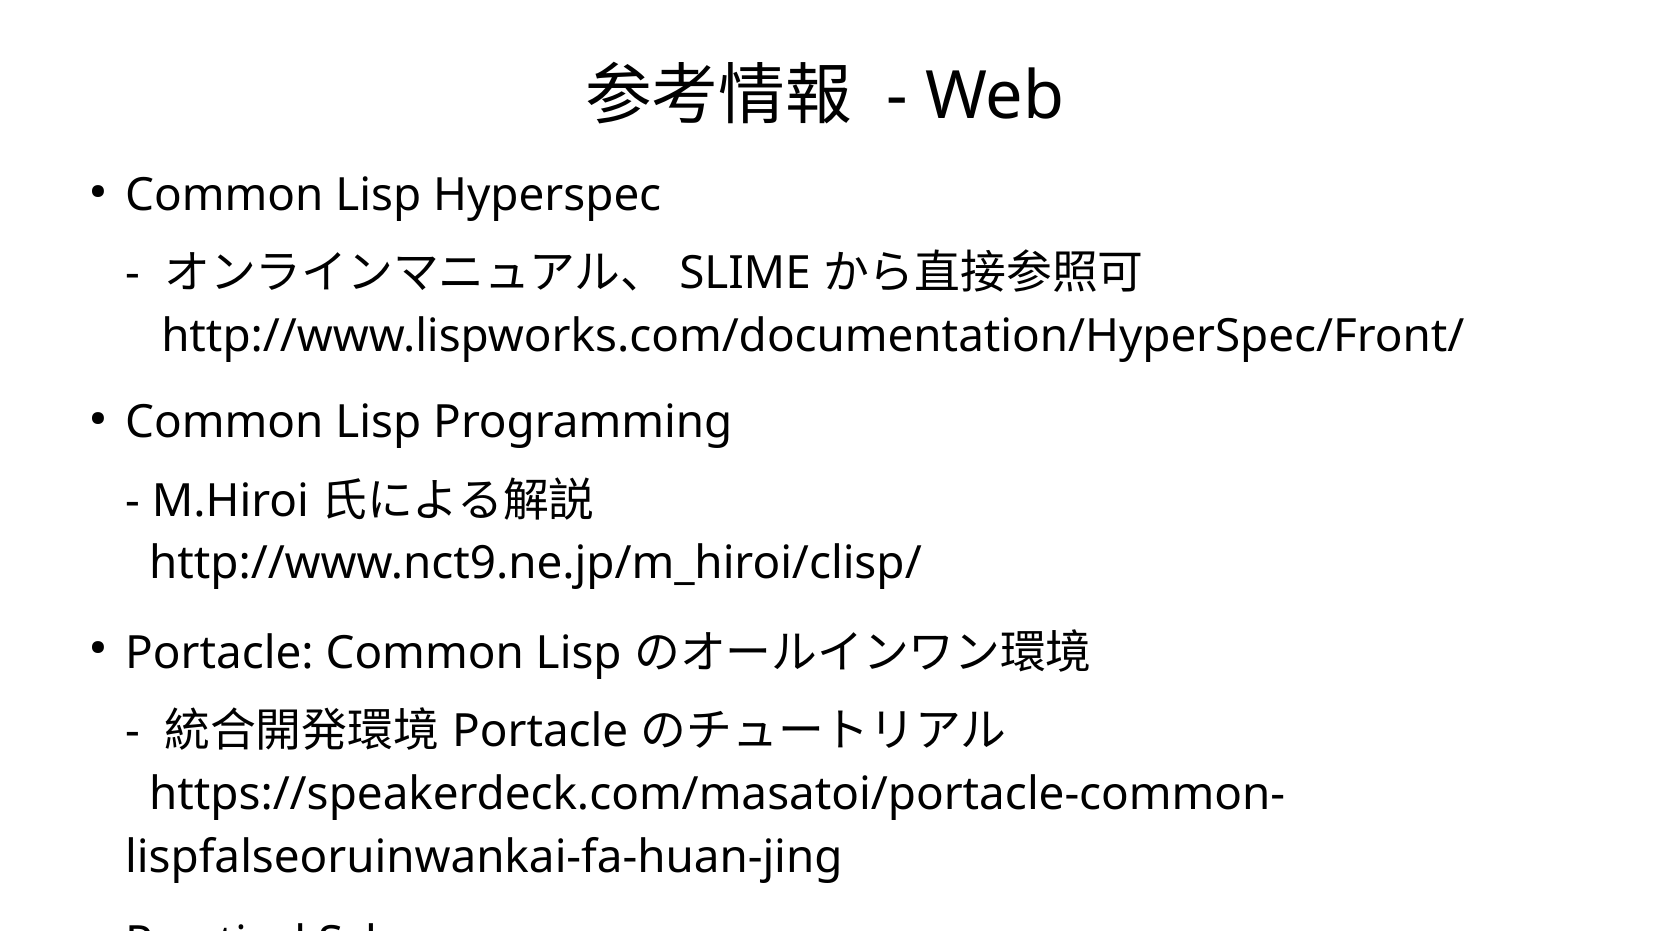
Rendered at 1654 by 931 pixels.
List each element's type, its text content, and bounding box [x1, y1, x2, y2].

text_box 参考情報 - Web Common Lisp Hyperspec - オンラインマニュアル、SLIMEから直接参照可 http://www.lispworks.com/documentation/HyperSpec/Front/ Common Lisp Programming - M.Hiroi氏による解説 http://www.nct9.ne.jp/m_hiroi/clisp/ Portacle: Common Lispのオールインワン環境 - 統合開発環境Portacleのチュートリアル https://speakerdeck.com/masatoi/portacle-common-lispfalseoruinwankai-fa-huan-jing Practical Scheme - Scheme処理系Gaucheの作者 川合史朗氏のサイト https://practical-scheme.net/ [75, 33, 1576, 910]
